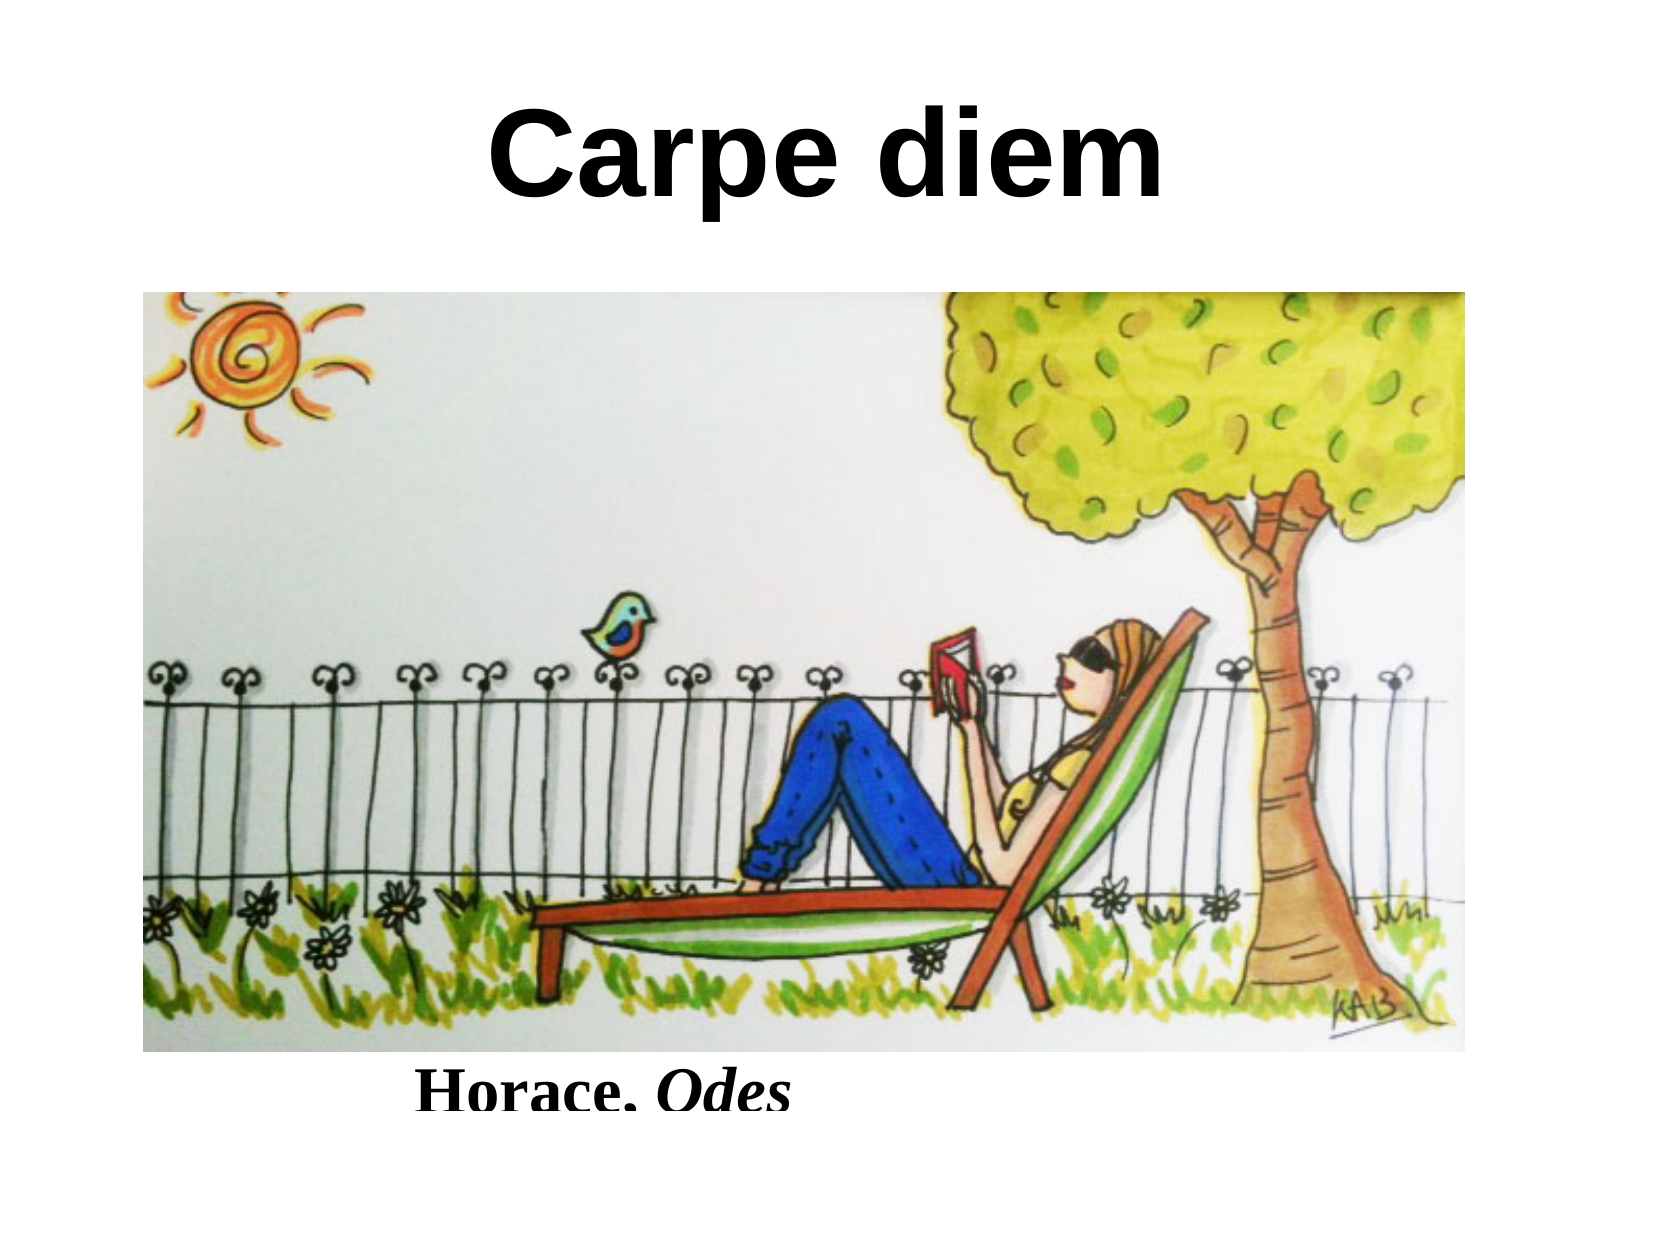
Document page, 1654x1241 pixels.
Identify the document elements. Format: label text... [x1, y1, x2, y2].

chart [295, 933, 1300, 1111]
picture [143, 292, 1465, 1052]
title Carpe diem [82, 49, 1571, 257]
